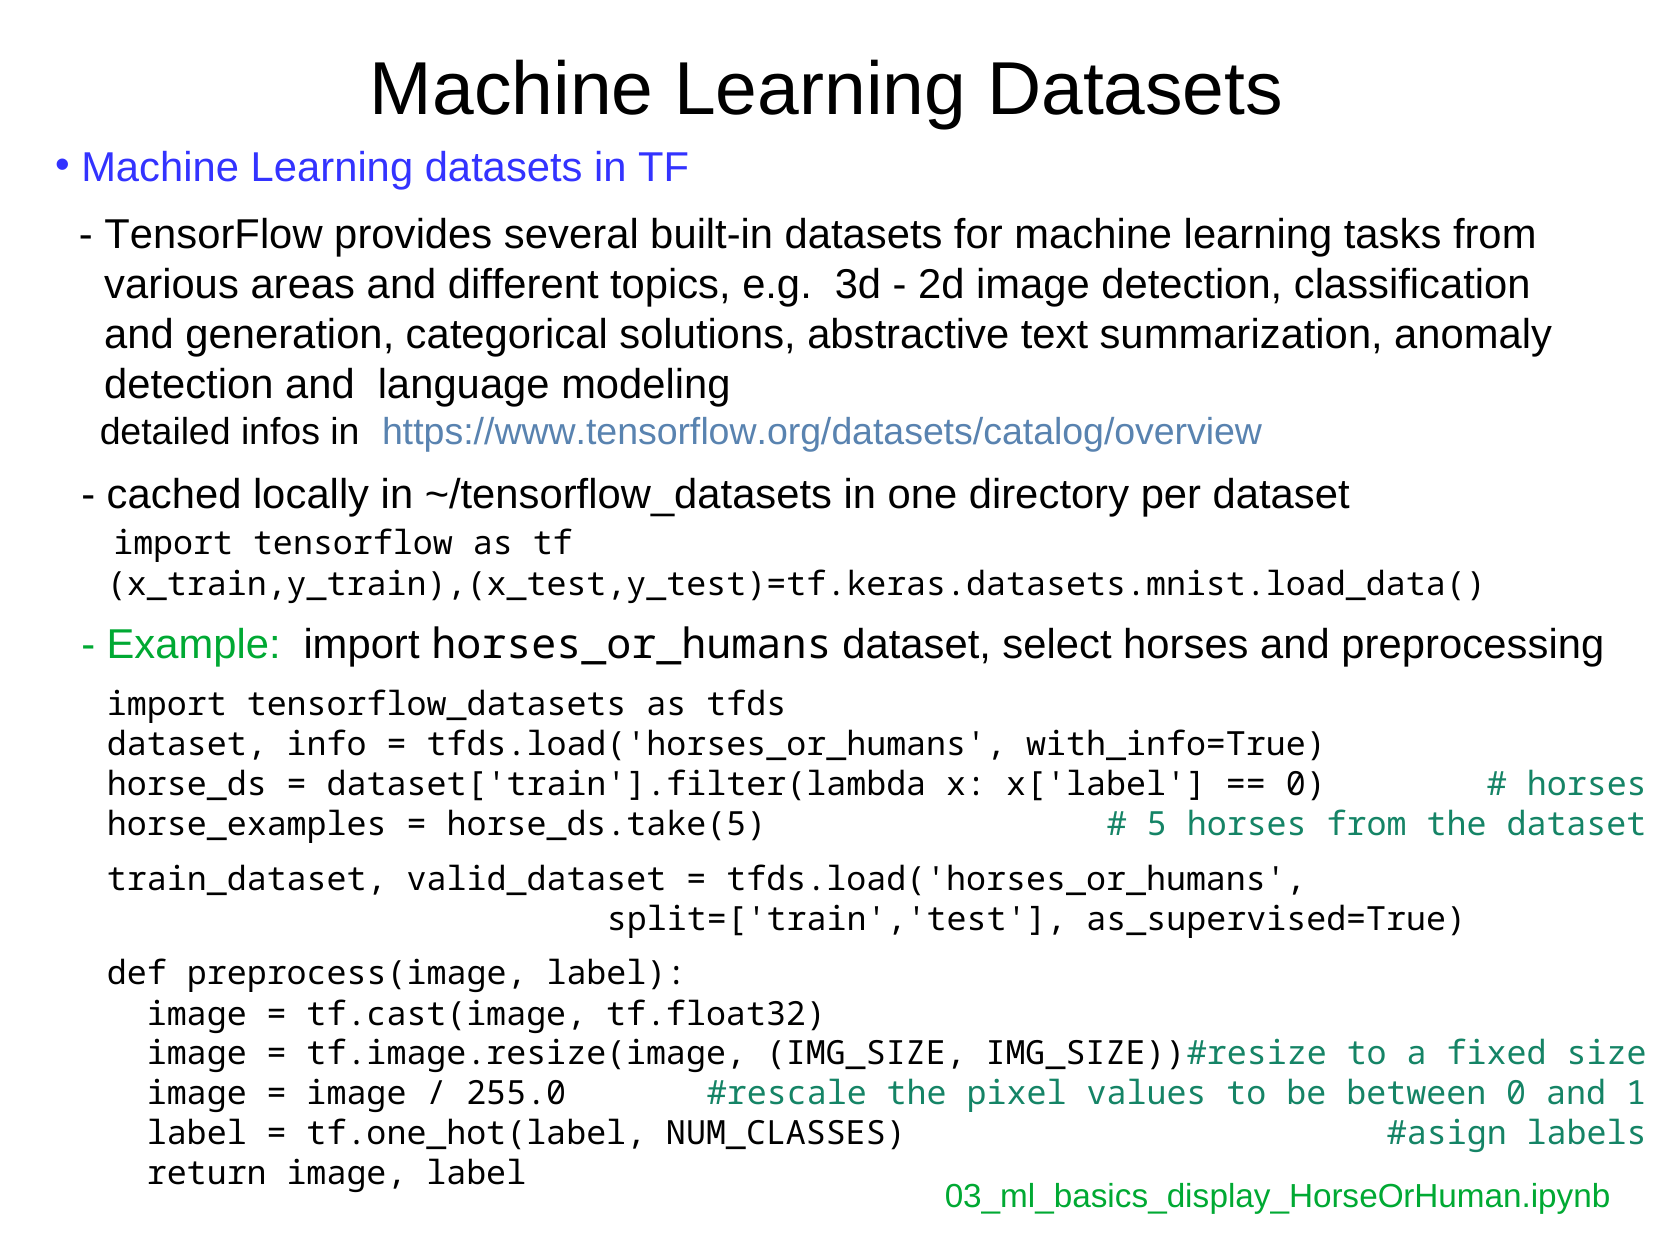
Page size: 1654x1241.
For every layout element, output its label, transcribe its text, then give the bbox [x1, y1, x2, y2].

text_box Machine Learning datasets in TF - TensorFlow provides several built-in datasets for machine learning tasks from various areas and different topics, e.g. 3d - 2d image detection, classification and generation, categorical solutions, abstractive text summarization, anomaly detection and language modeling detailed infos in https://www.tensorflow.org/datasets/catalog/overview - cached locally in ~/tensorflow_datasets in one directory per dataset import tensorflow as tf (x_train,y_train),(x_test,y_test)=tf.keras.datasets.mnist.load_data() - Example: import horses_or_humans dataset, select horses and preprocessing import tensorflow_datasets as tfds dataset, info = tfds.load('horses_or_humans', with_info=True) horse_ds = dataset['train'].filter(lambda x: x['label'] == 0) # horses horse_examples = horse_ds.take(5) # 5 horses from the dataset train_dataset, valid_dataset = tfds.load('horses_or_humans', split=['train','test'], as_supervised=True) def preprocess(image, label): image = tf.cast(image, tf.float32) image = tf.image.resize(image, (IMG_SIZE, IMG_SIZE))#resize to a fixed size image = image / 255.0 #rescale the pixel values to be between 0 and 1 label = tf.one_hot(label, NUM_CLASSES) #asign labels return image, label [40, 82, 1654, 1202]
text_box 03_ml_basics_display_HorseOrHuman.ipynb [930, 1170, 1636, 1222]
title Machine Learning Datasets [151, 0, 1502, 82]
